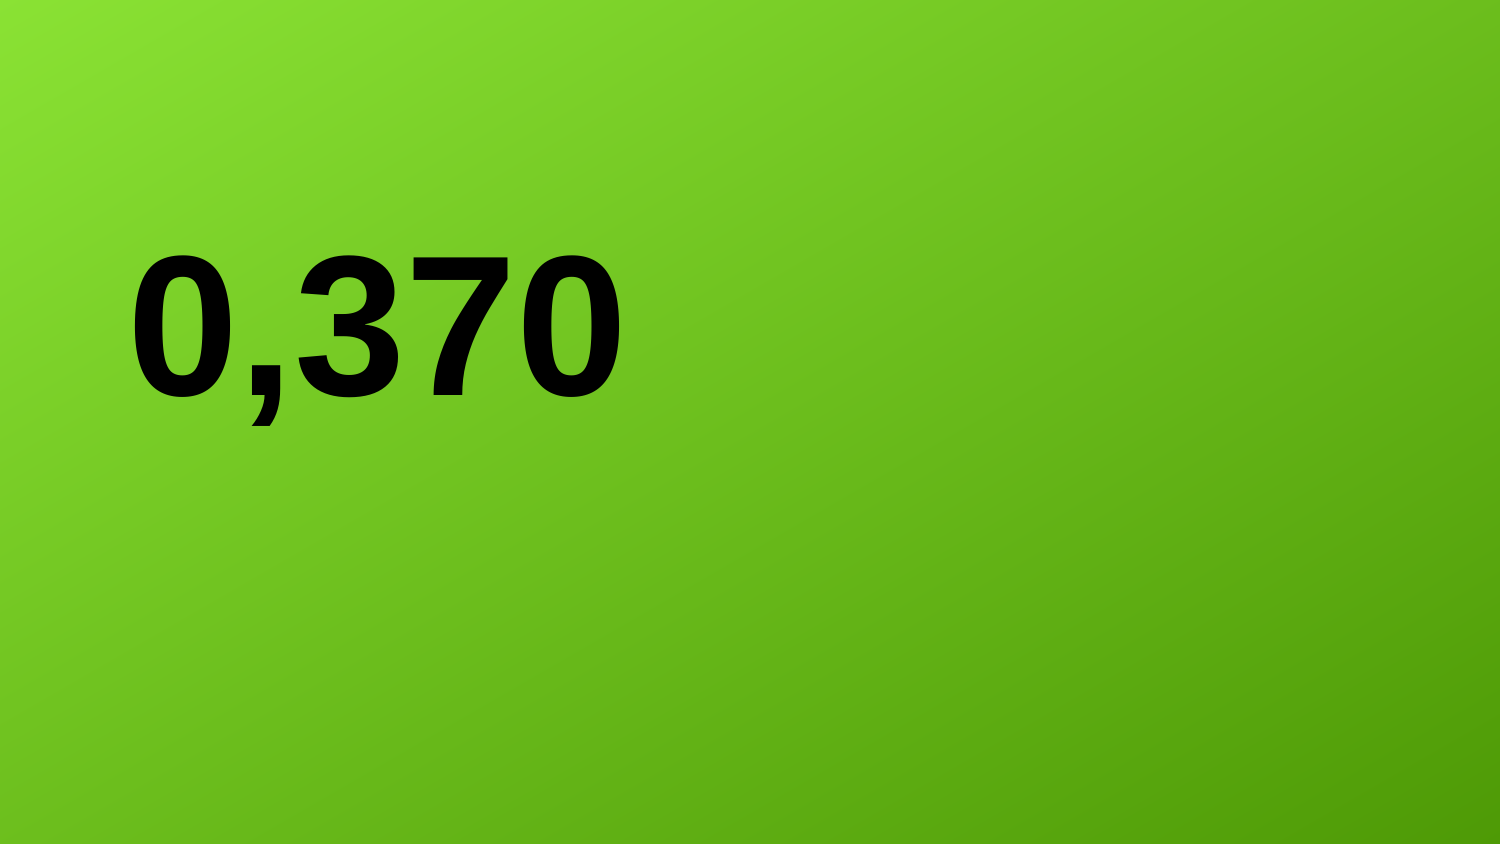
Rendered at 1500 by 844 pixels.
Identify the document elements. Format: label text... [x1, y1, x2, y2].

title 0,370 [112, 259, 1388, 450]
